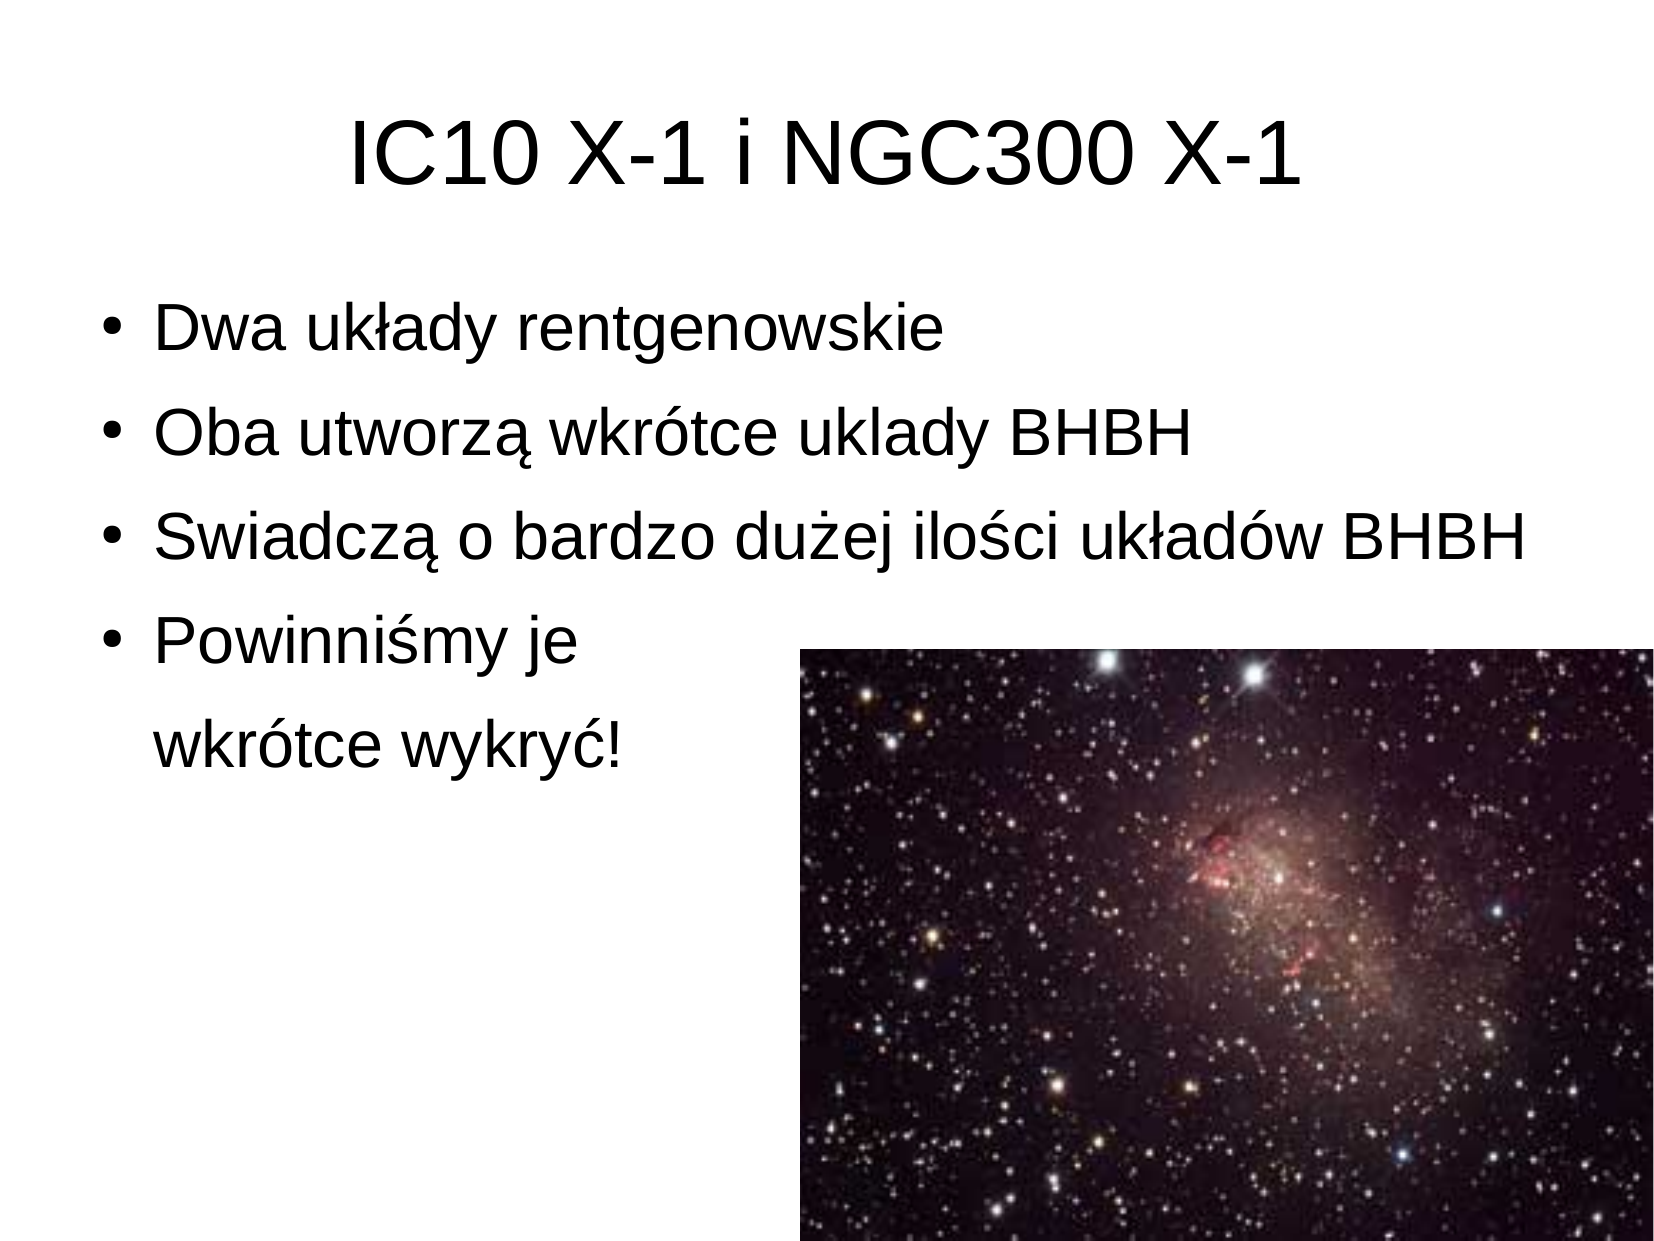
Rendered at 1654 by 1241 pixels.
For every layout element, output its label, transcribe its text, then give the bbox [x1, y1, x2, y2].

title IC10 X-1 i NGC300 X-1 [82, 49, 1571, 257]
picture [800, 649, 1654, 1241]
list Dwa układy rentgenowskie Oba utworzą wkrótce uklady BHBH Swiadczą o bardzo dużej ilości układów BHBH Powinniśmy je wkrótce wykryć! [82, 290, 1571, 1094]
